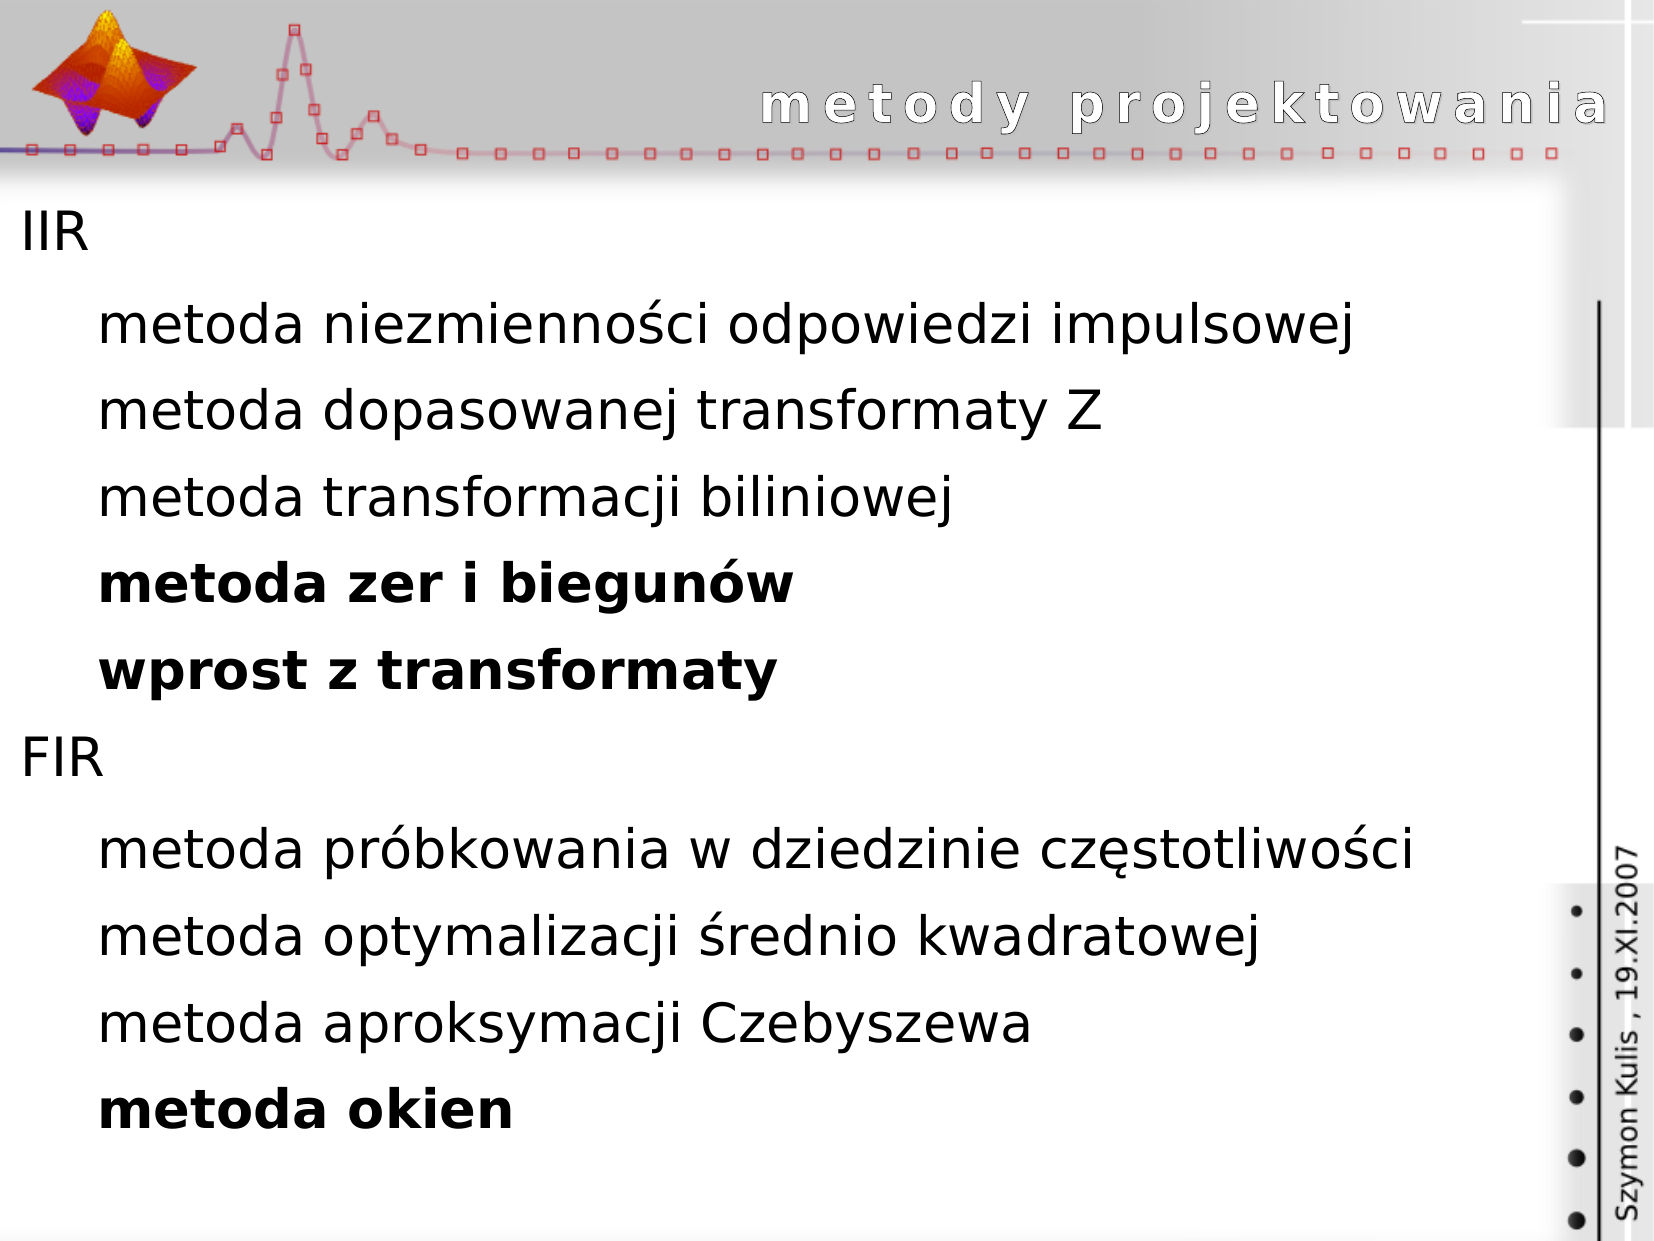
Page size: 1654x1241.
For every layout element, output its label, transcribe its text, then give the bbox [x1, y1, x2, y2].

picture [0, 0, 1654, 1241]
list IIR metoda niezmienności odpowiedzi impulsowej metoda dopasowanej transformaty Z metoda transformacji biliniowej metoda zer i biegunów wprost z transformaty FIR metoda próbkowania w dziedzinie częstotliwości metoda optymalizacji średnio kwadratowej metoda aproksymacji Czebyszewa metoda okien [3, 200, 1492, 1142]
title metody projektowania [59, 29, 1610, 178]
